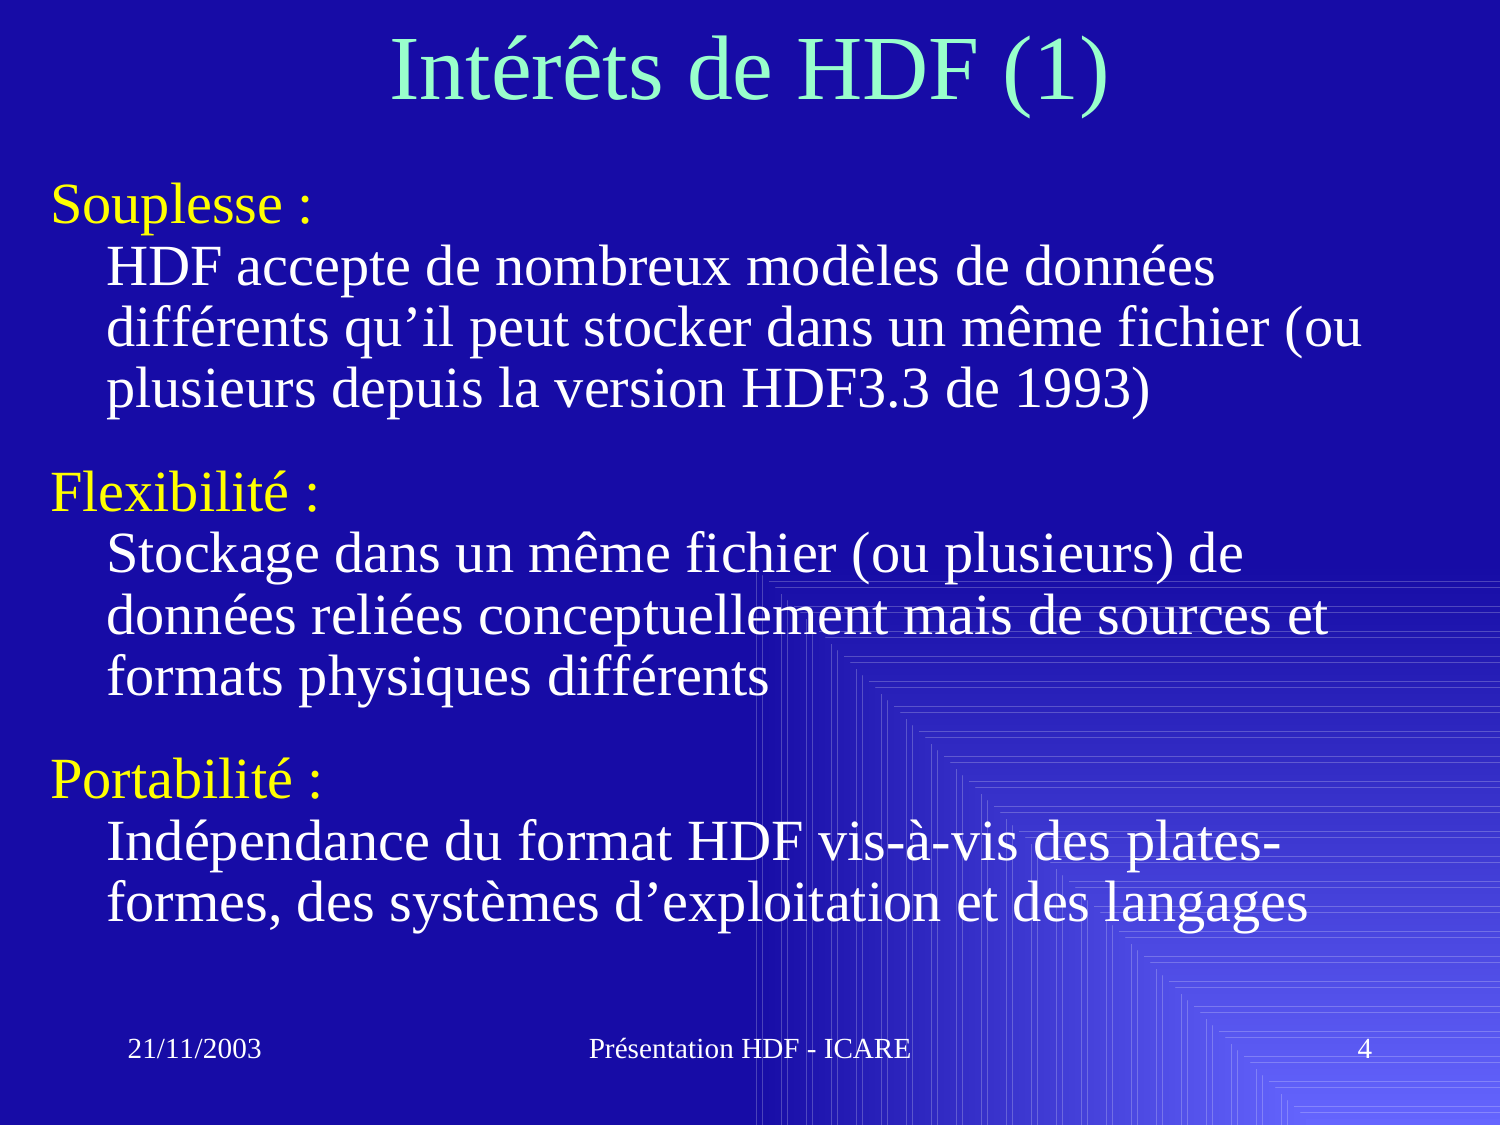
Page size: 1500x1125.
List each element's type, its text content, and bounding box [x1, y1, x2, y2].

list Souplesse : HDF accepte de nombreux modèles de données différents qu’il peut stocker dans un même fichier (ou plusieurs depuis la version HDF3.3 de 1993) [50, 174, 1450, 451]
title Intérêts de HDF (1) [37, 0, 1463, 138]
text_box Flexibilité : Stockage dans un même fichier (ou plusieurs) de données reliées conceptuellement mais de sources et formats physiques différents [50, 462, 1450, 738]
text_box Portabilité : Indépendance du format HDF vis-à-vis des plates-formes, des systèmes d’exploitation et des langages [50, 750, 1450, 963]
